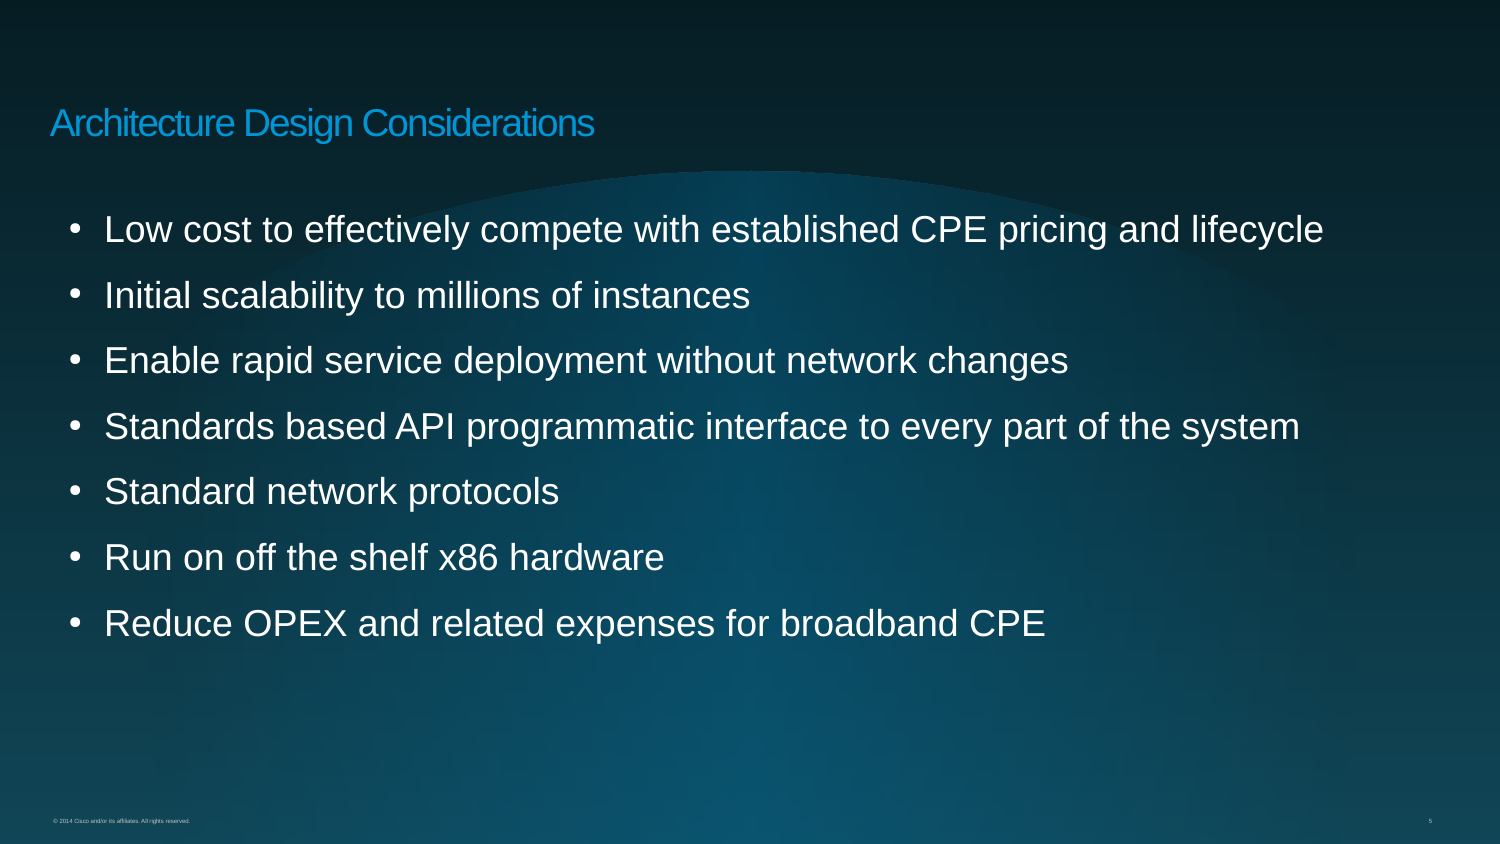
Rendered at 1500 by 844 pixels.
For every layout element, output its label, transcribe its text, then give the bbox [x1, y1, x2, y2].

title Architecture Design Considerations [37, 53, 1447, 157]
text_box Low cost to effectively compete with established CPE pricing and lifecycle Initial scalability to millions of instances Enable rapid service deployment without network changes Standards based API programmatic interface to every part of the system Standard network protocols Run on off the shelf x86 hardware Reduce OPEX and related expenses for broadband CPE [53, 201, 1340, 652]
